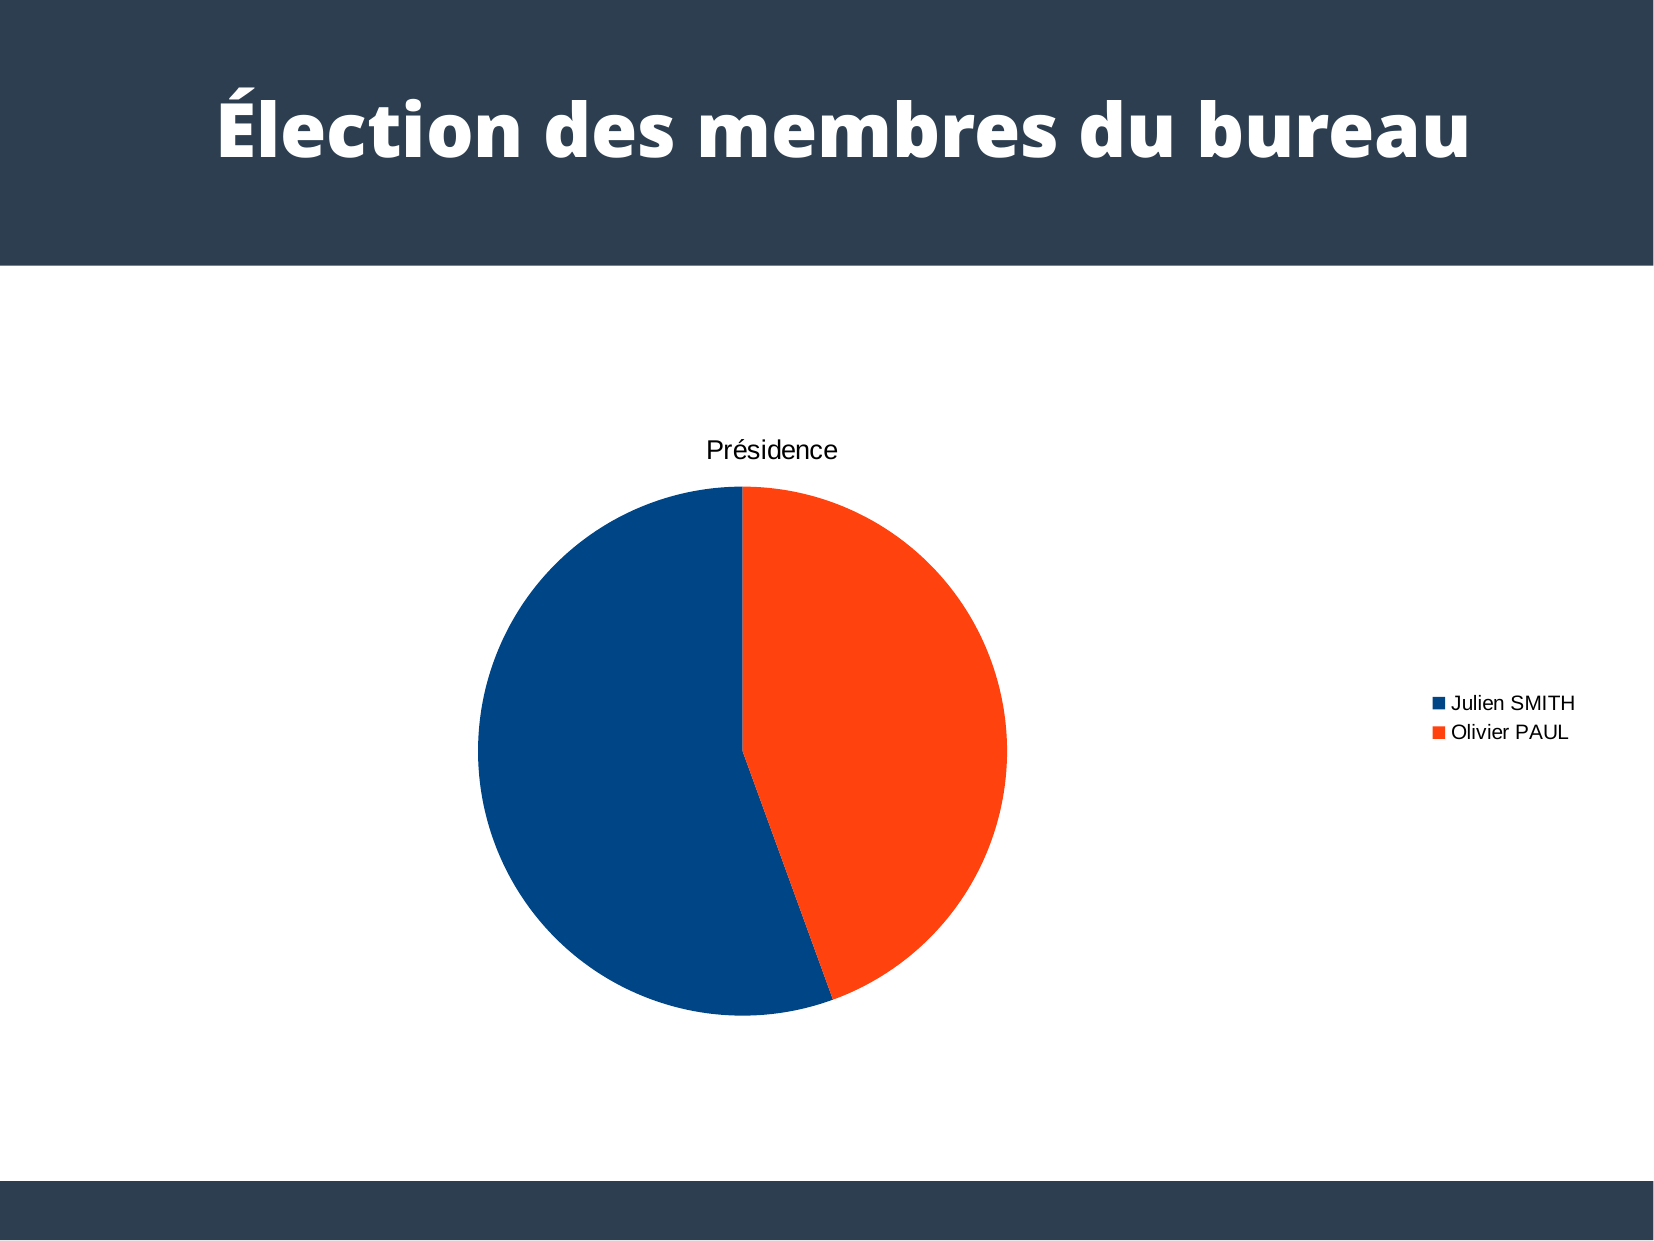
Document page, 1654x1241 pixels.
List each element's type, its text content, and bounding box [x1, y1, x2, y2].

chart [59, 407, 1594, 1029]
title Élection des membres du bureau [59, 49, 1595, 207]
